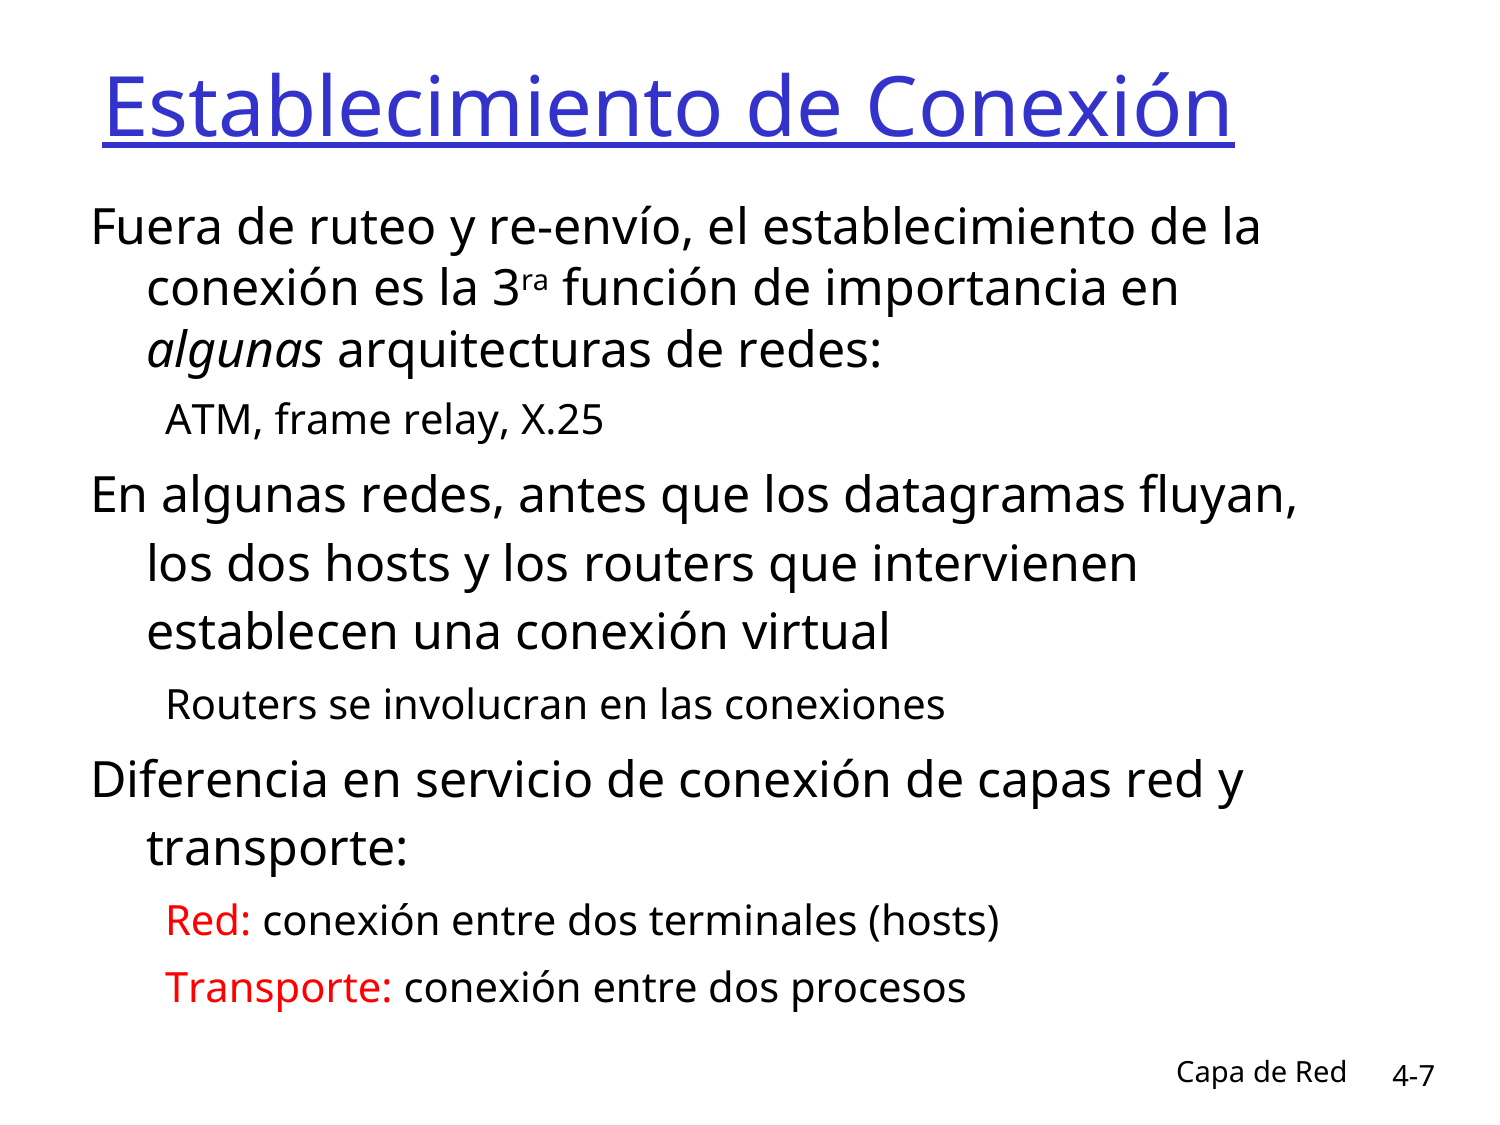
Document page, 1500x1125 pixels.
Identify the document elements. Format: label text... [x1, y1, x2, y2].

title Establecimiento de Conexión [87, 15, 1363, 196]
list Fuera de ruteo y re-envío, el establecimiento de la conexión es la 3ra función de importancia en algunas arquitecturas de redes: ATM, frame relay, X.25 En algunas redes, antes que los datagramas fluyan, los dos hosts y los routers que intervienen establecen una conexión virtual Routers se involucran en las conexiones Diferencia en servicio de conexión de capas red y transporte: Red: conexión entre dos terminales (hosts) Transporte: conexión entre dos procesos [75, 187, 1351, 1045]
